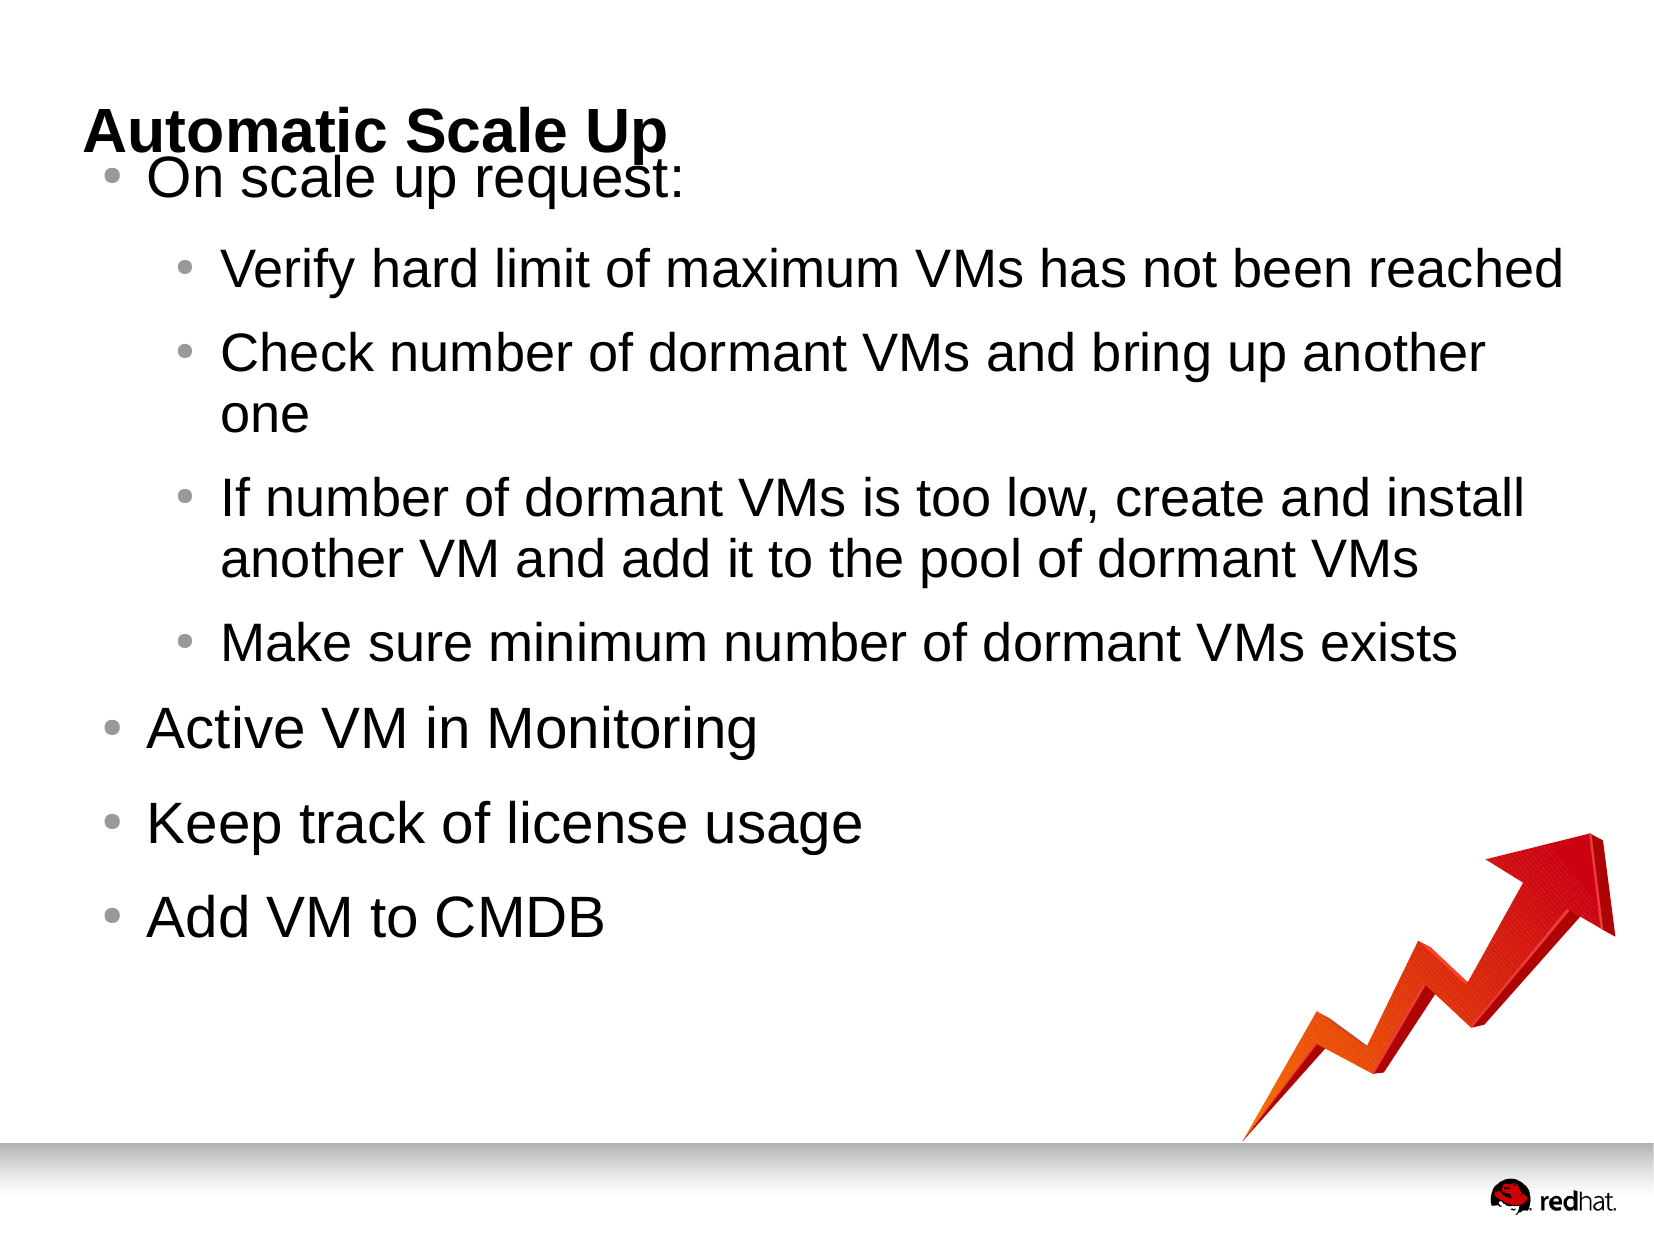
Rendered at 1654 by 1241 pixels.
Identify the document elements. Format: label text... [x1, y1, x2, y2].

title Automatic Scale Up [82, 37, 1571, 225]
picture [0, 1143, 86, 1241]
picture [1230, 825, 1654, 1241]
list On scale up request: Verify hard limit of maximum VMs has not been reached Check number of dormant VMs and bring up another one If number of dormant VMs is too low, create and install another VM and add it to the pool of dormant VMs Make sure minimum number of dormant VMs exists Active VM in Monitoring Keep track of license usage Add VM to CMDB [86, 144, 1576, 1241]
